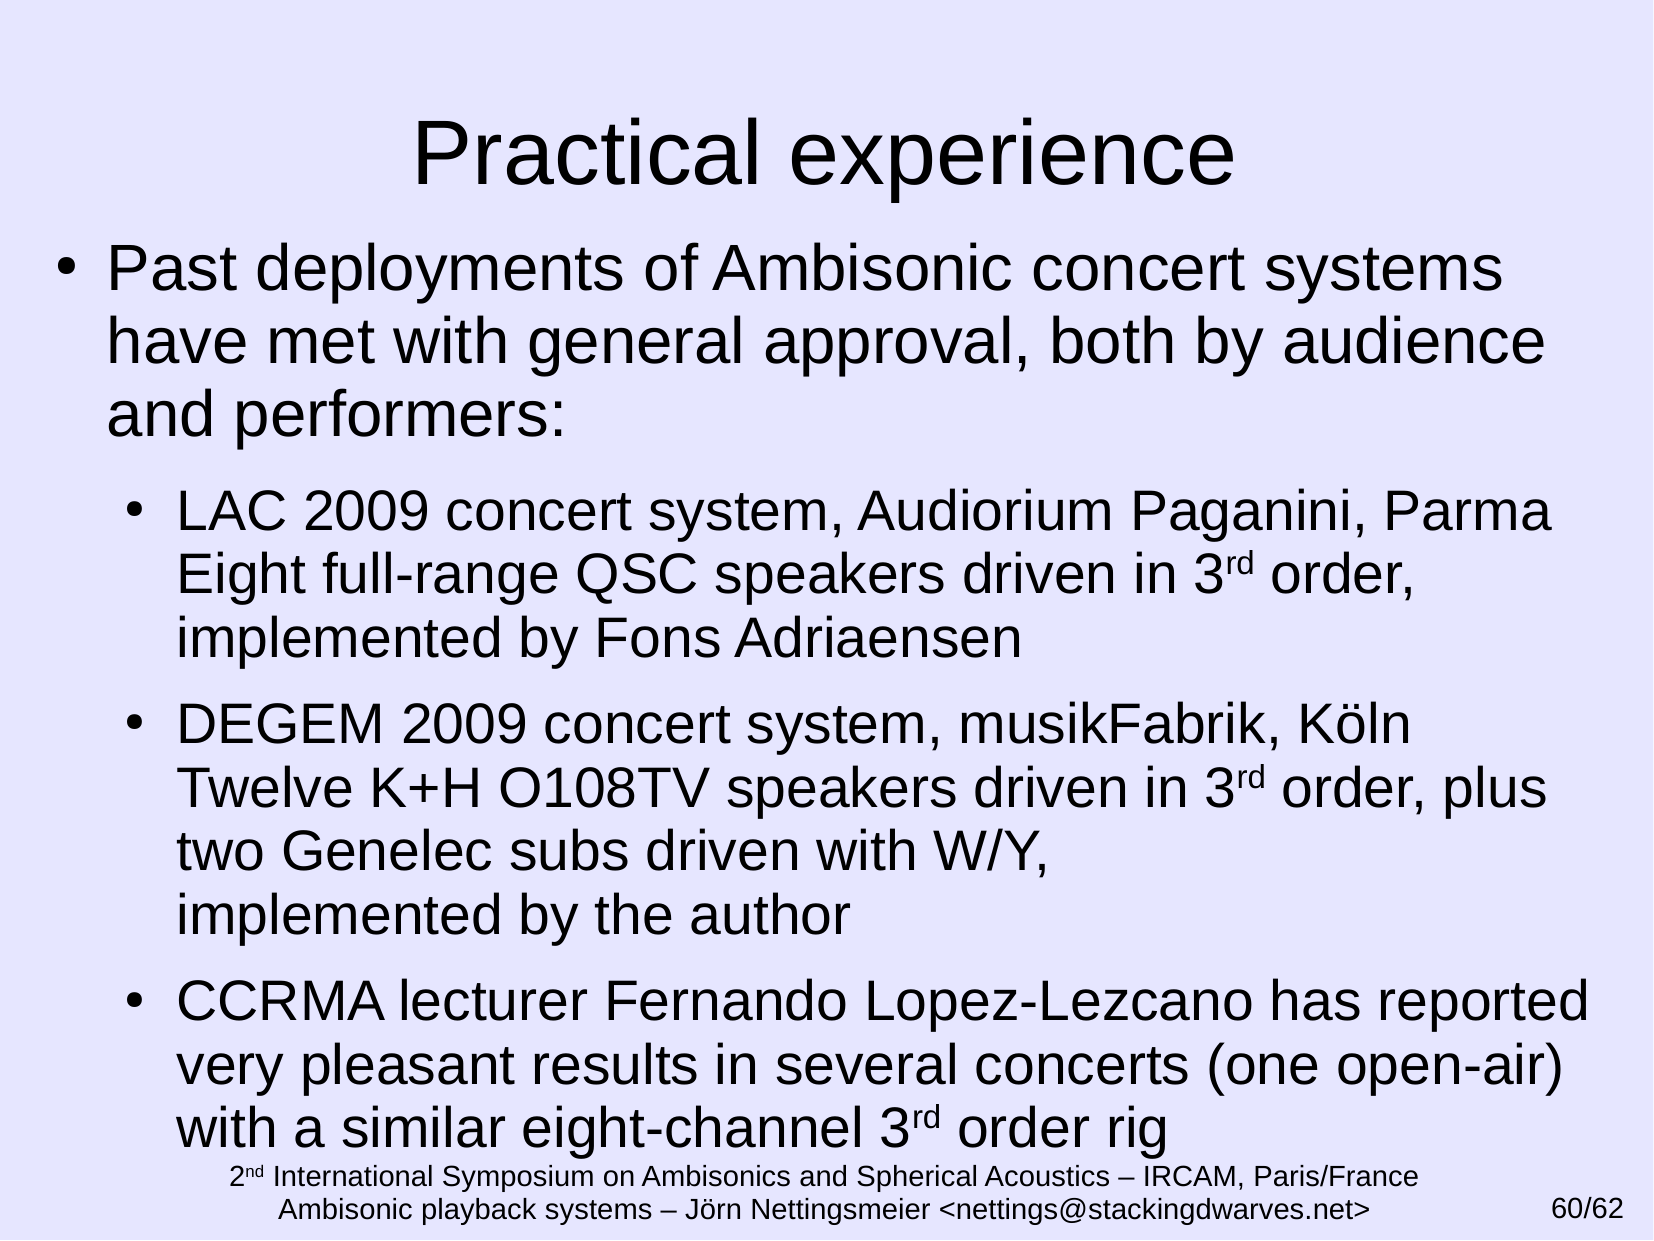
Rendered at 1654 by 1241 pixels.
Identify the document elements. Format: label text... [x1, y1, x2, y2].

title Practical experience [37, 49, 1613, 231]
list Past deployments of Ambisonic concert systems have met with general approval, both by audience and performers: LAC 2009 concert system, Audiorium Paganini, Parma Eight full-range QSC speakers driven in 3rd order, implemented by Fons Adriaensen DEGEM 2009 concert system, musikFabrik, Köln Twelve K+H O108TV speakers driven in 3rd order, plus two Genelec subs driven with W/Y, implemented by the author CCRMA lecturer Fernando Lopez-Lezcano has reported very pleasant results in several concerts (one open-air) with a similar eight-channel 3rd order rig [37, 231, 1613, 1163]
